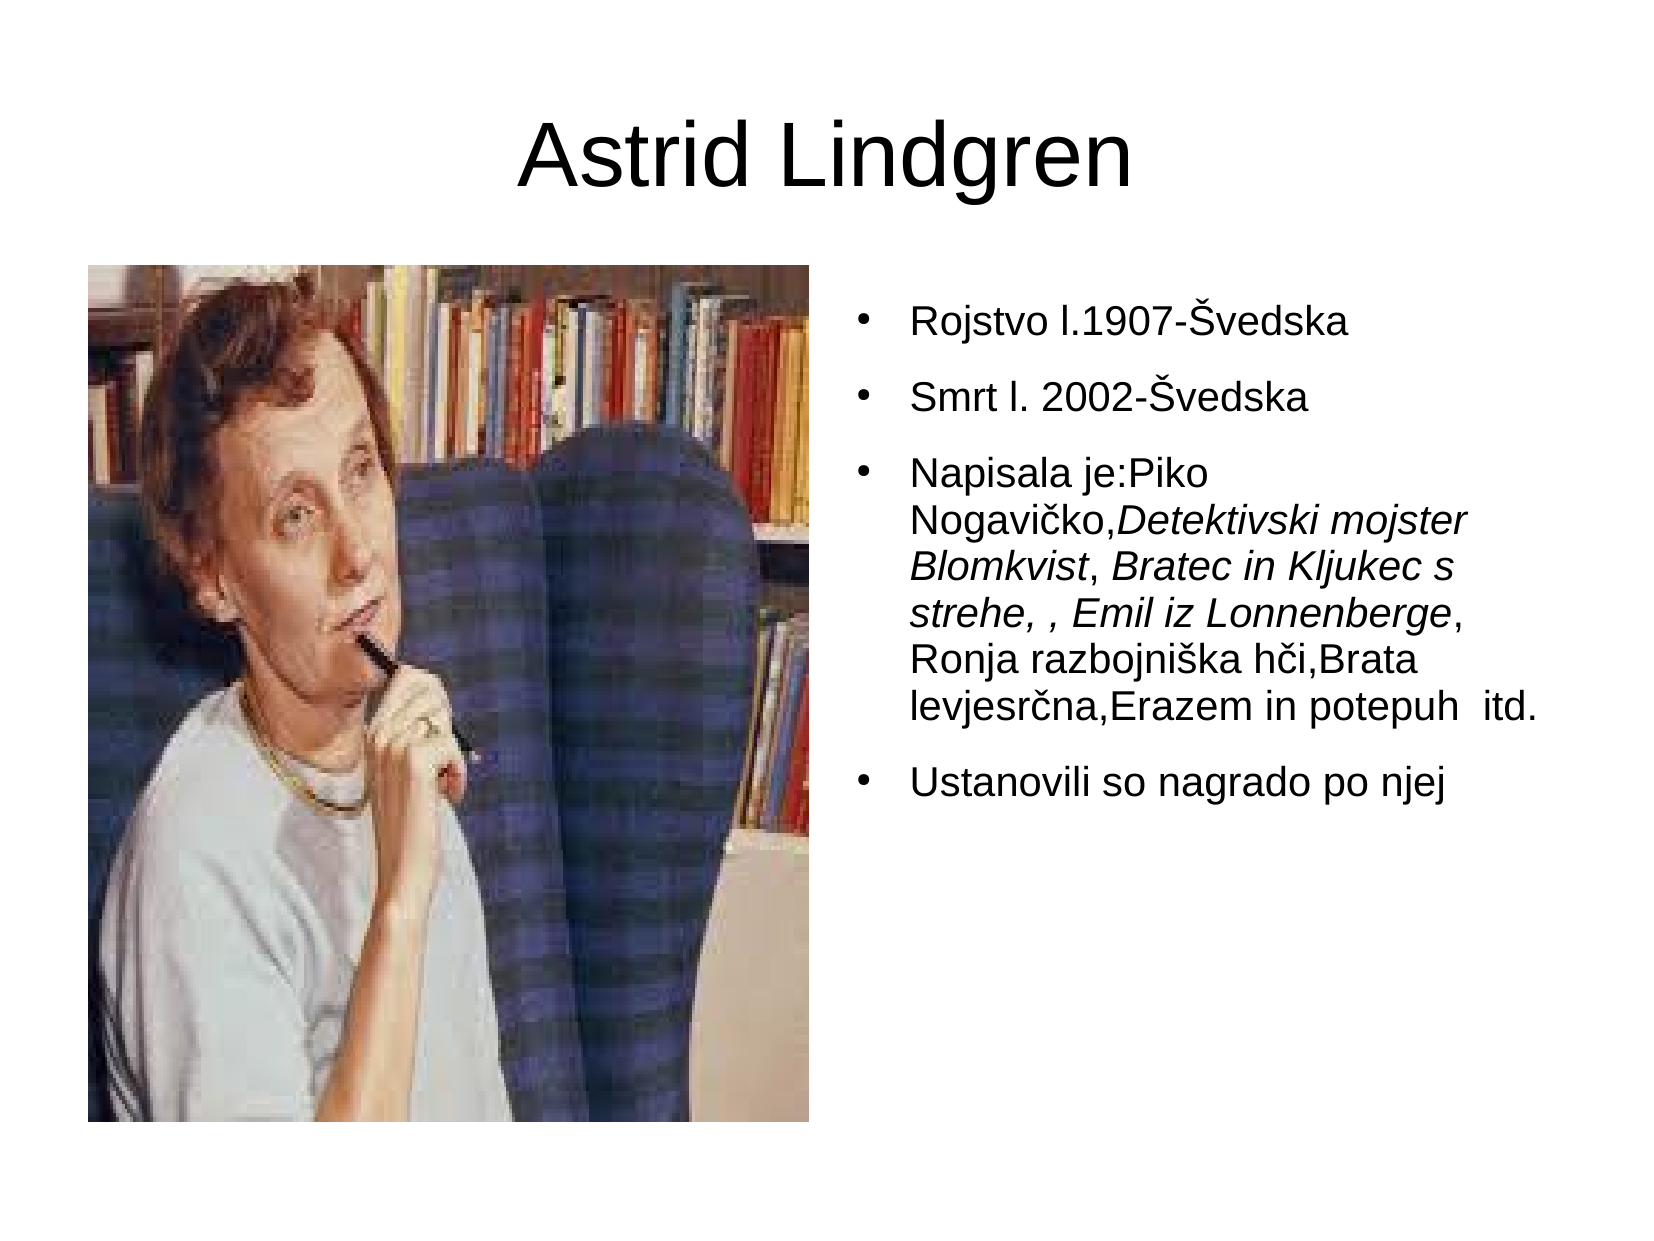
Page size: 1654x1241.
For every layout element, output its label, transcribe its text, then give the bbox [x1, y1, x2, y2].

title Astrid Lindgren [82, 56, 1571, 249]
list Rojstvo l.1907-Švedska Smrt l. 2002-Švedska Napisala je:Piko Nogavičko,Detektivski mojster Blomkvist, Bratec in Kljukec s strehe, , Emil iz Lonnenberge, Ronja razbojniška hči,Brata levjesrčna,Erazem in potepuh itd. Ustanovili so nagrado po njej [838, 295, 1565, 1099]
picture [88, 265, 809, 1122]
